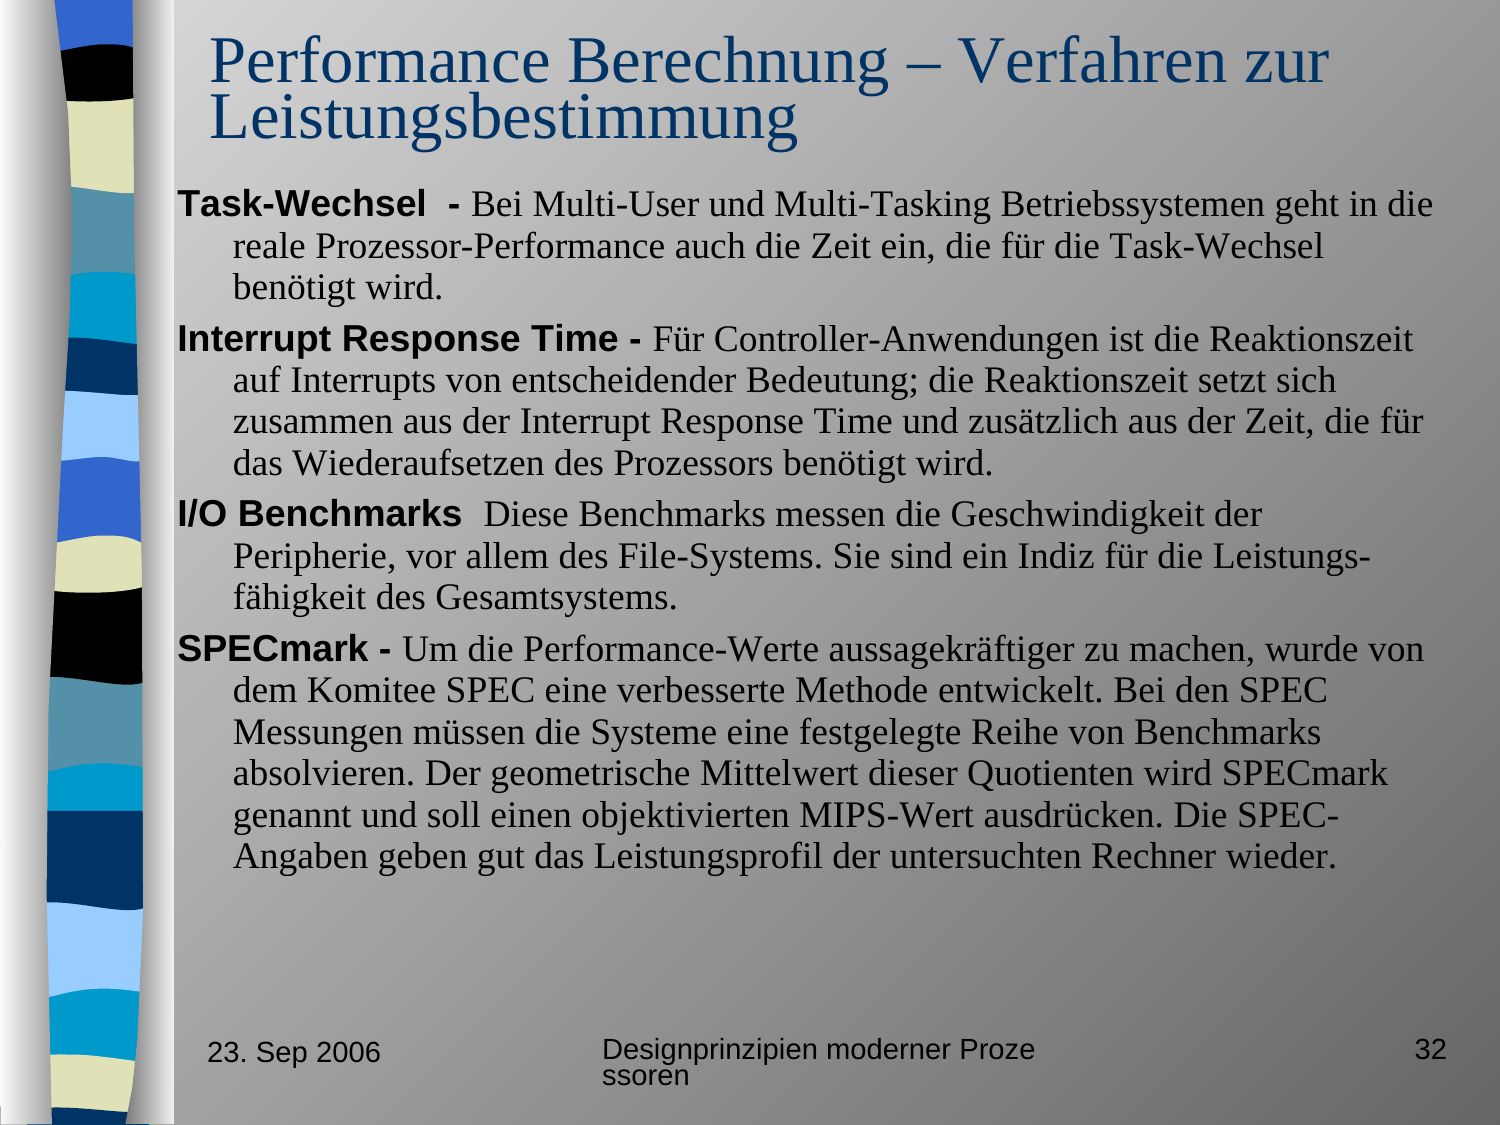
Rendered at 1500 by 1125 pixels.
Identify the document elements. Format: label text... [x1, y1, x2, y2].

title Performance Berechnung – Verfahren zur Leistungsbestimmung [194, 0, 1470, 188]
list Task-Wechsel - Bei Multi-User und Multi-Tasking Betriebssystemen geht in die reale Prozessor-Performance auch die Zeit ein, die für die Task-Wechsel benötigt wird. Interrupt Response Time - Für Controller-Anwendungen ist die Reaktionszeit auf Interrupts von entscheidender Bedeutung; die Reaktionszeit setzt sich zusammen aus der Interrupt Response Time und zusätzlich aus der Zeit, die für das Wiederaufsetzen des Prozessors benötigt wird. I/O Benchmarks Diese Benchmarks messen die Geschwindigkeit der Peripherie, vor allem des File-Systems. Sie sind ein Indiz für die Leistungs-fähigkeit des Gesamtsystems. SPECmark - Um die Performance-Werte aussagekräftiger zu machen, wurde von dem Komitee SPEC eine verbesserte Methode entwickelt. Bei den SPEC Messungen müssen die Systeme eine festgelegte Reihe von Benchmarks absolvieren. Der geometrische Mittelwert dieser Quotienten wird SPECmark genannt und soll einen objektivierten MIPS-Wert ausdrücken. Die SPEC-Angaben geben gut das Leistungsprofil der untersuchten Rechner wieder. [162, 174, 1450, 1013]
